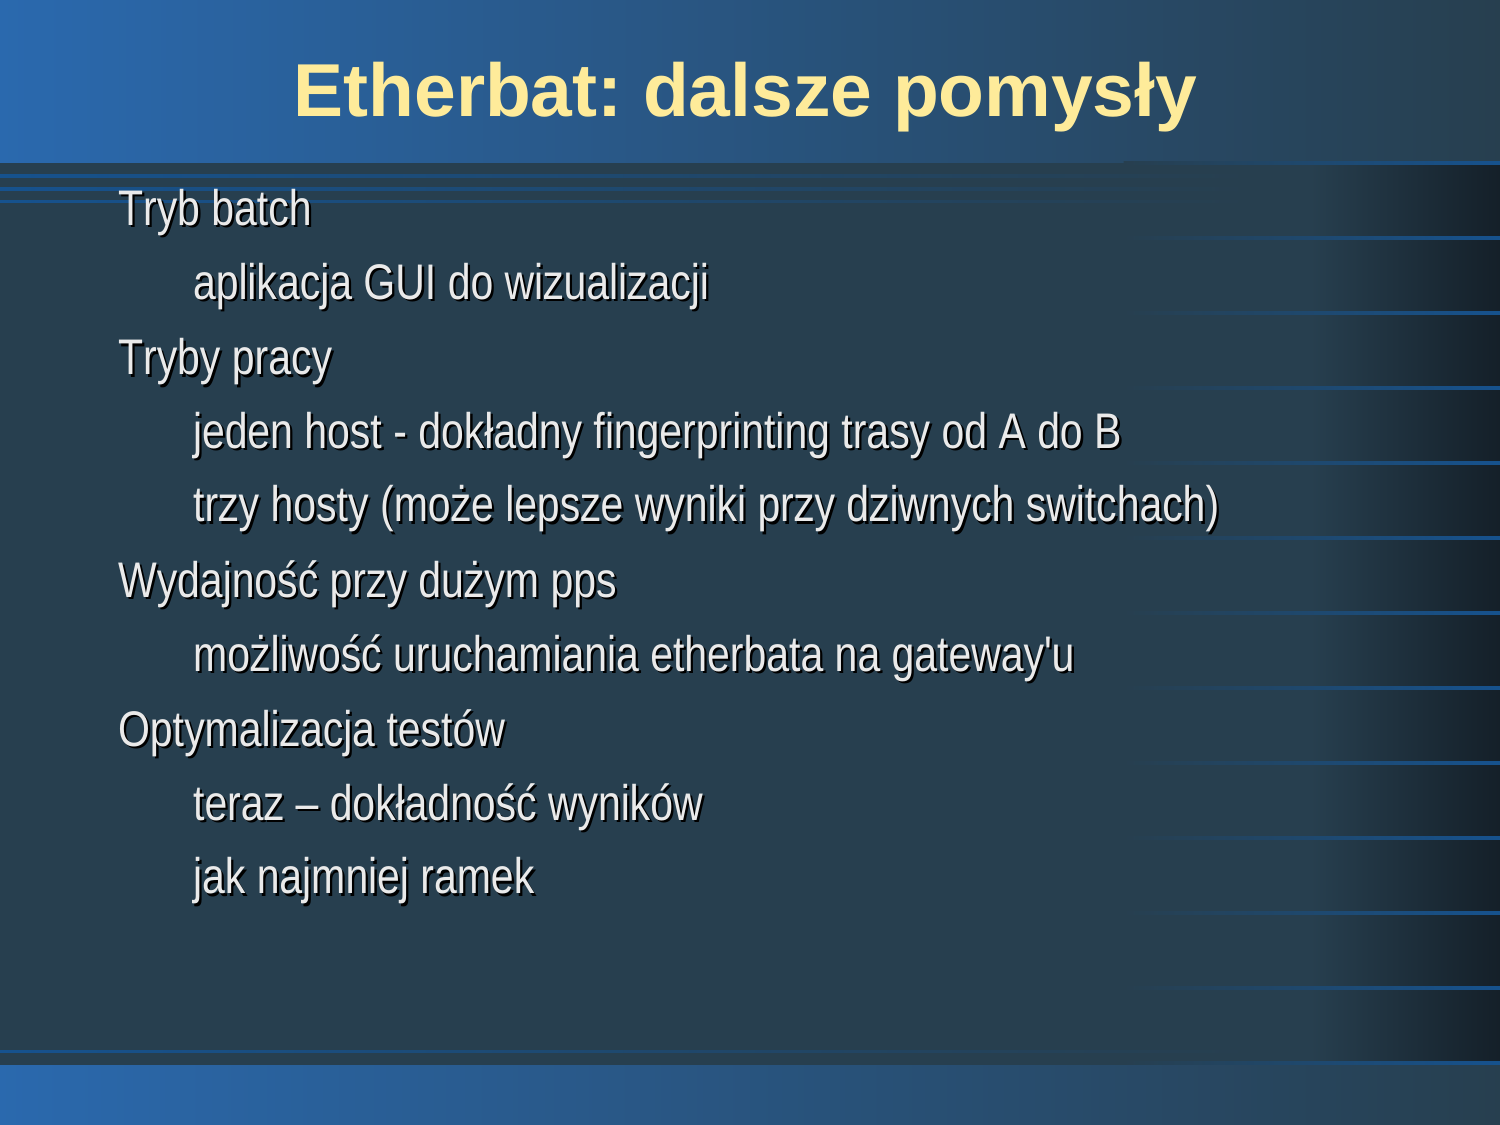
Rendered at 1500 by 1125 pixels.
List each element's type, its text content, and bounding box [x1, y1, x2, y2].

title Etherbat: dalsze pomysły [83, 24, 1409, 151]
list Tryb batch aplikacja GUI do wizualizacji Tryby pracy jeden host - dokładny fingerprinting trasy od A do B trzy hosty (może lepsze wyniki przy dziwnych switchach) Wydajność przy dużym pps możliwość uruchamiania etherbata na gateway'u Optymalizacja testów teraz – dokładność wyników jak najmniej ramek [118, 177, 1453, 1092]
